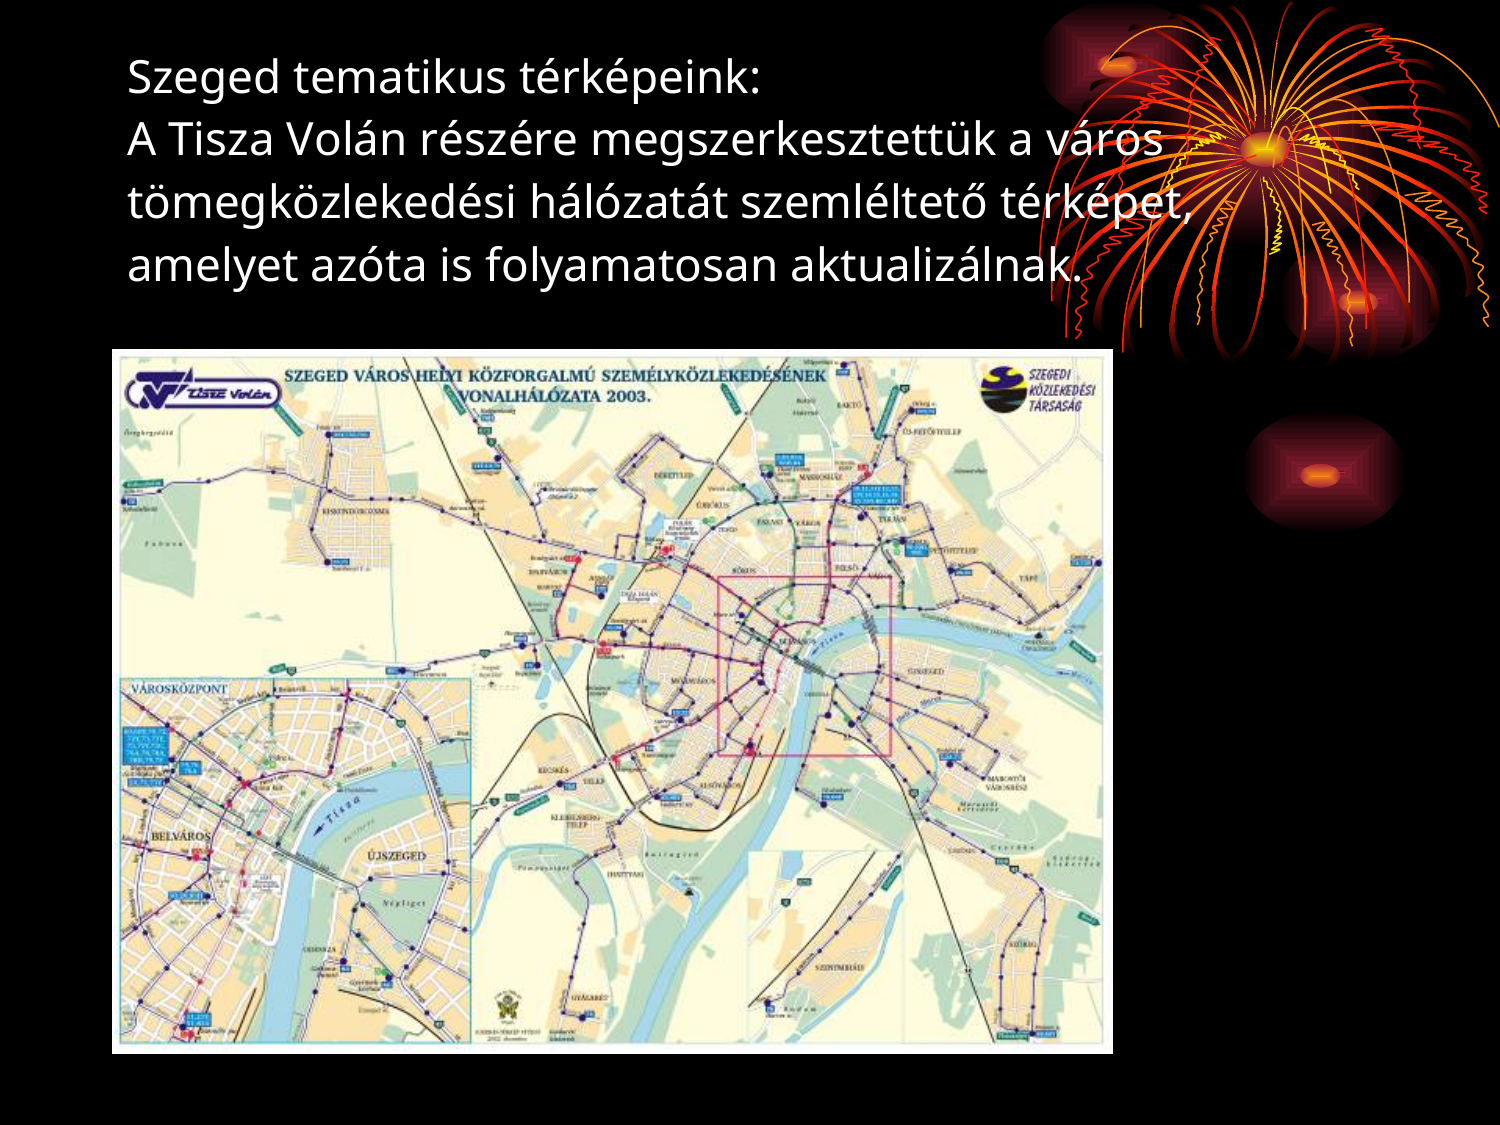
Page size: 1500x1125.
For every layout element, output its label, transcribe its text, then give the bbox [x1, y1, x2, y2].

picture [112, 349, 1113, 1054]
title Szeged tematikus térképeink: A Tisza Volán részére megszerkesztettük a város tömegközlekedési hálózatát szemléltető térképet, amelyet azóta is folyamatosan aktualizálnak. [112, 0, 1388, 339]
